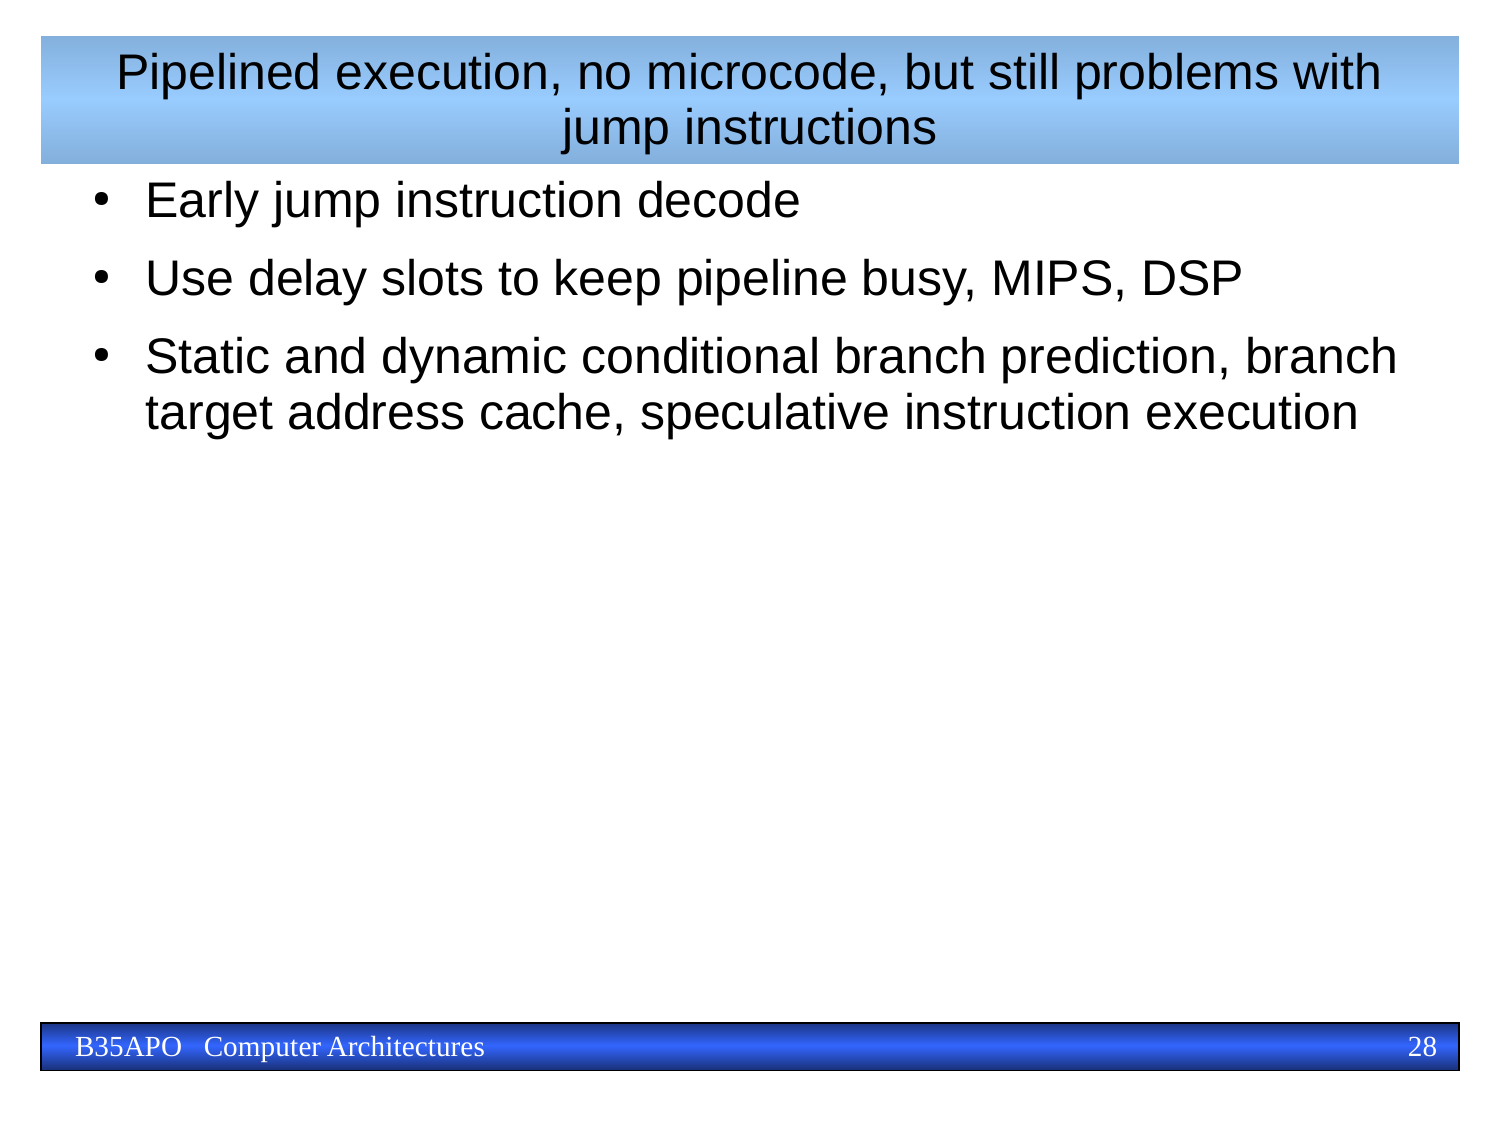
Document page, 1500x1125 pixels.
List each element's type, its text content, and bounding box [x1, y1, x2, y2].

title Pipelined execution, no microcode, but still problems with jump instructions [41, 36, 1459, 164]
list Early jump instruction decode Use delay slots to keep pipeline busy, MIPS, DSP Static and dynamic conditional branch prediction, branch target address cache, speculative instruction execution [75, 172, 1426, 916]
